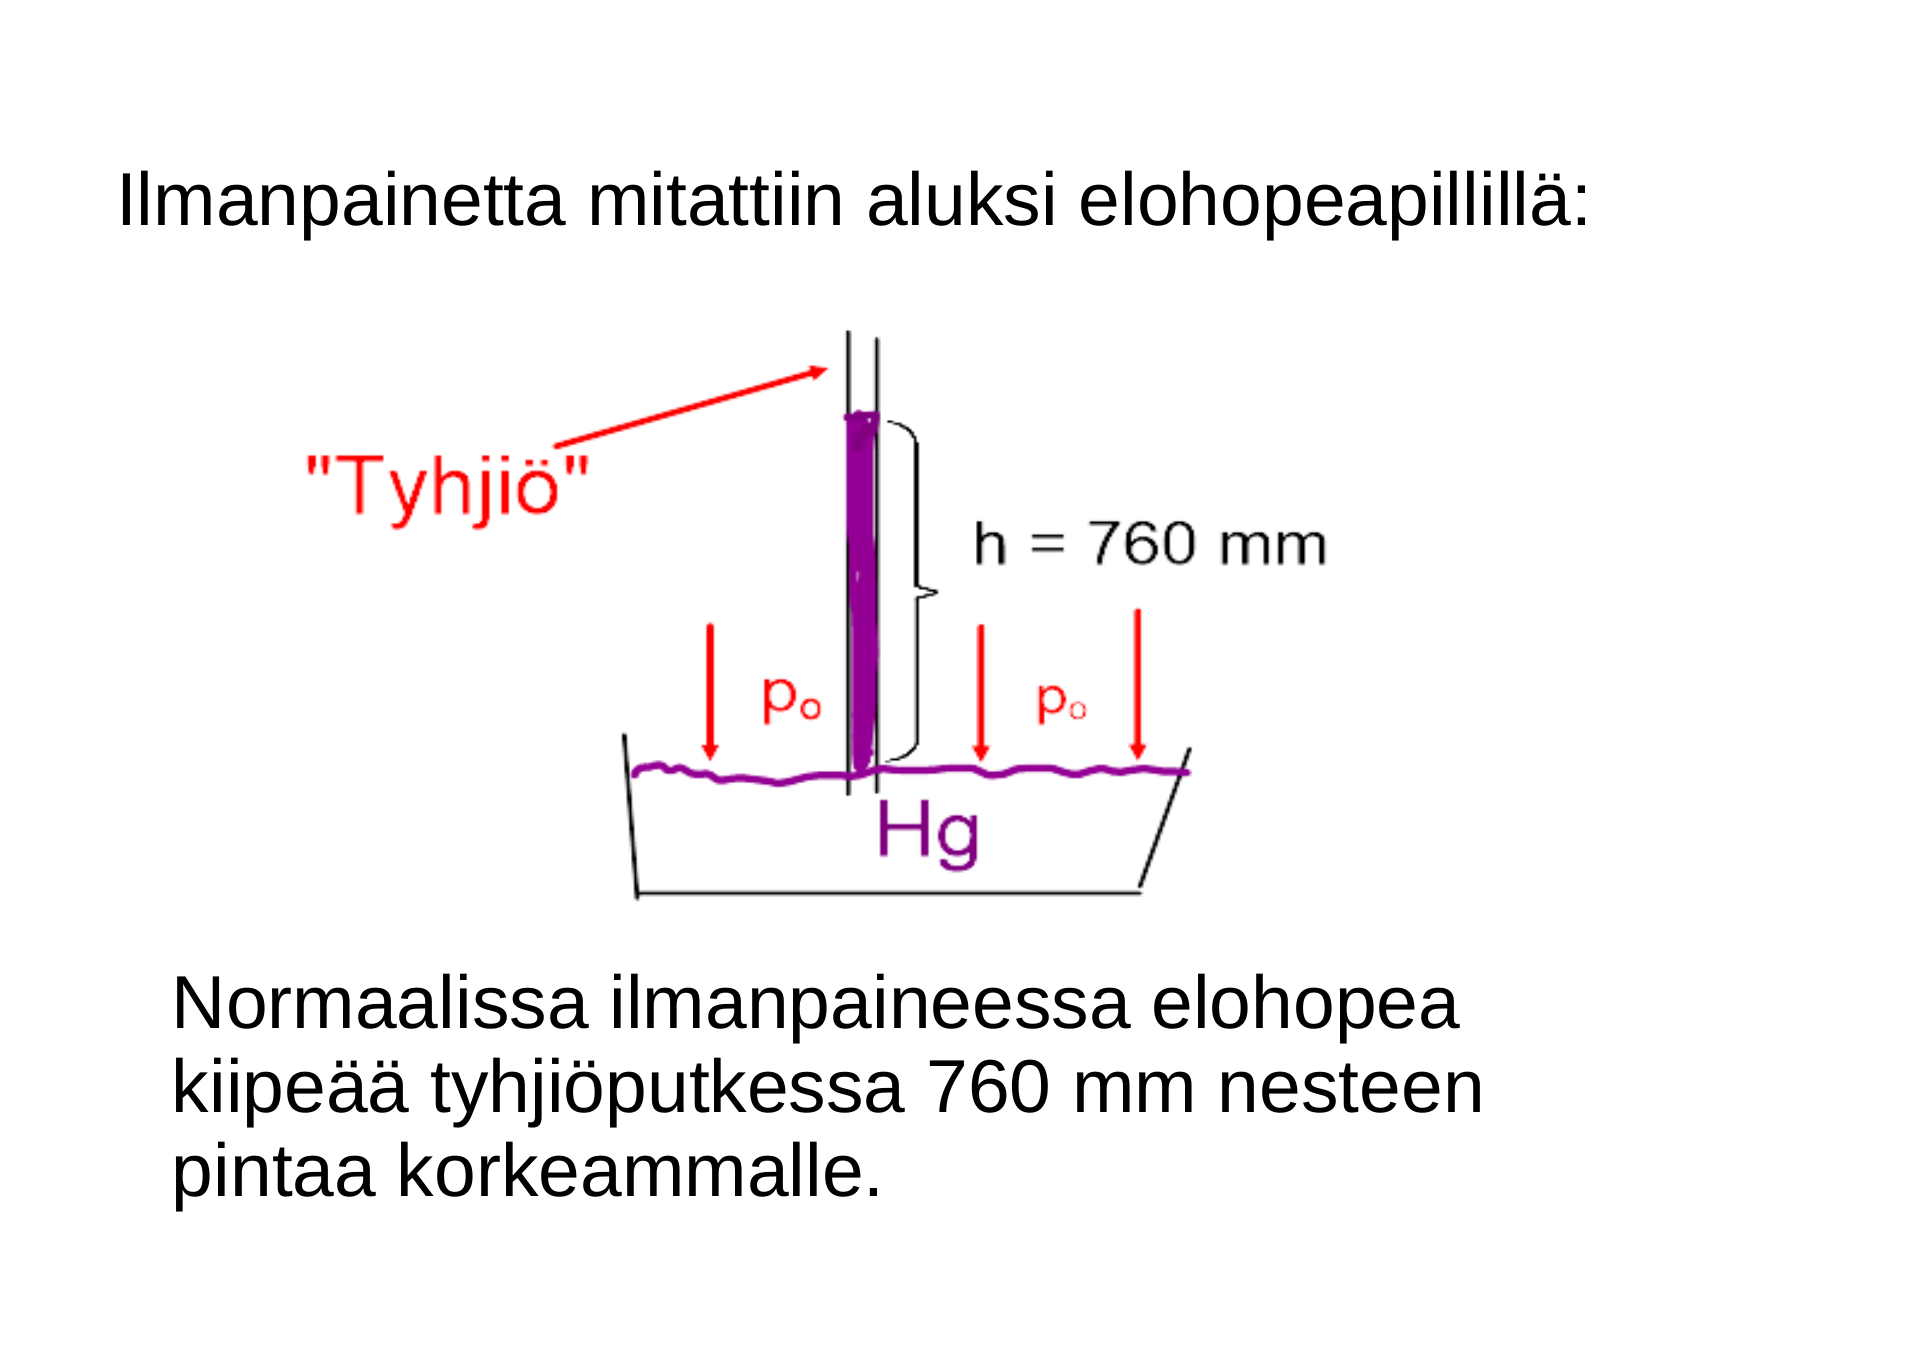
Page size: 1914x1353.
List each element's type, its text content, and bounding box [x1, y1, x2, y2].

text_box Ilmanpainetta mitattiin aluksi elohopeapillillä: [101, 150, 1846, 258]
text_box Normaalissa ilmanpaineessa elohopea kiipeää tyhjiöputkessa 760 mm nesteen pintaa korkeammalle. [157, 953, 1736, 1243]
picture [232, 296, 1402, 941]
